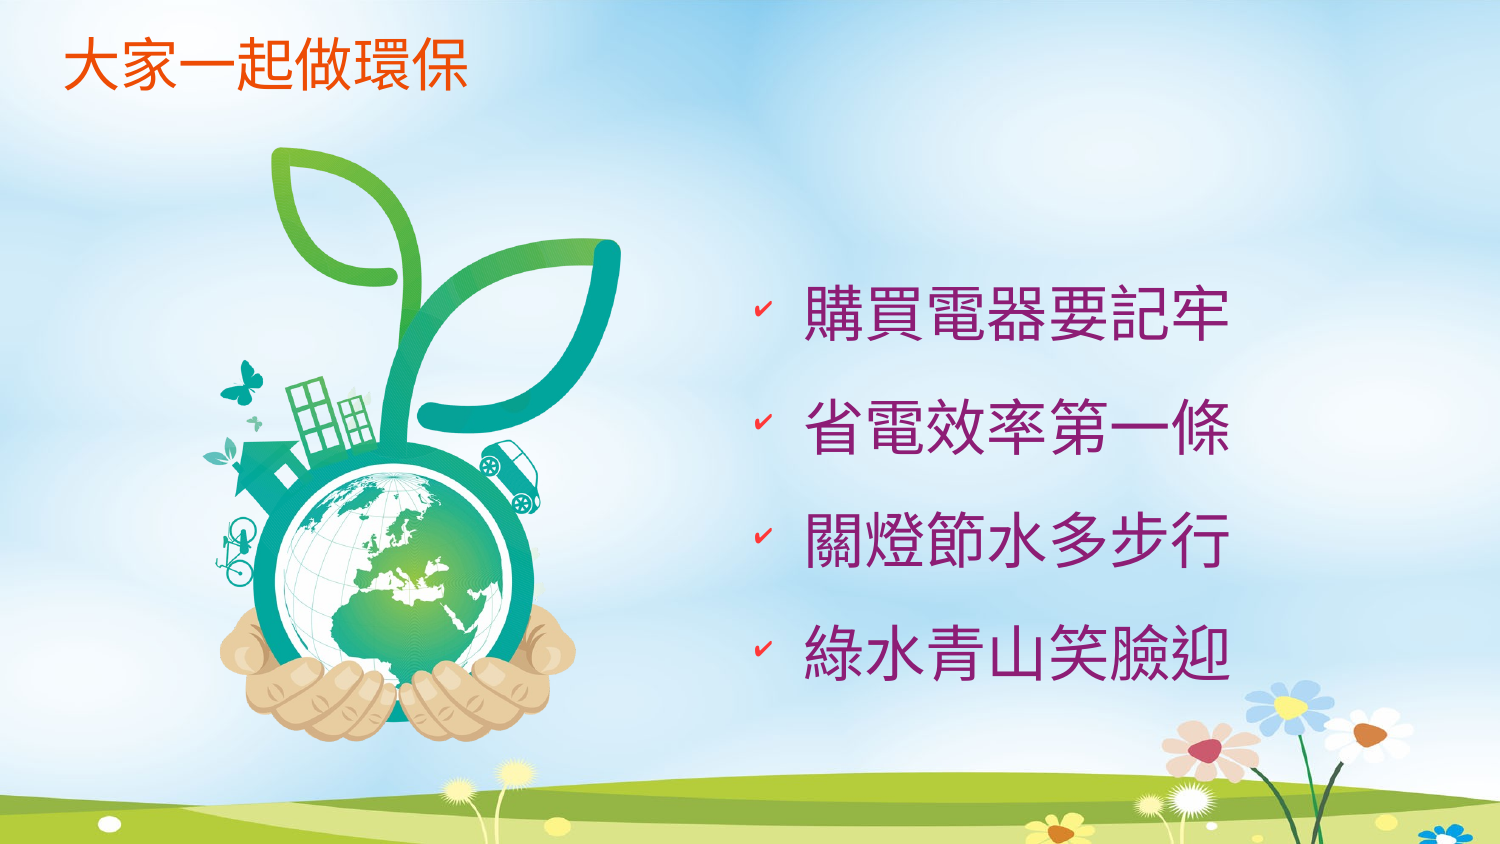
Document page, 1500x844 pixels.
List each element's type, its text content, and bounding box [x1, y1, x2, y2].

title 大家一起做環保 [0, 0, 945, 121]
list 購買電器要記牢 省電效率第一條 關燈節水多步行 綠水青山笑臉迎 [738, 265, 1388, 697]
picture [0, 0, 1500, 844]
